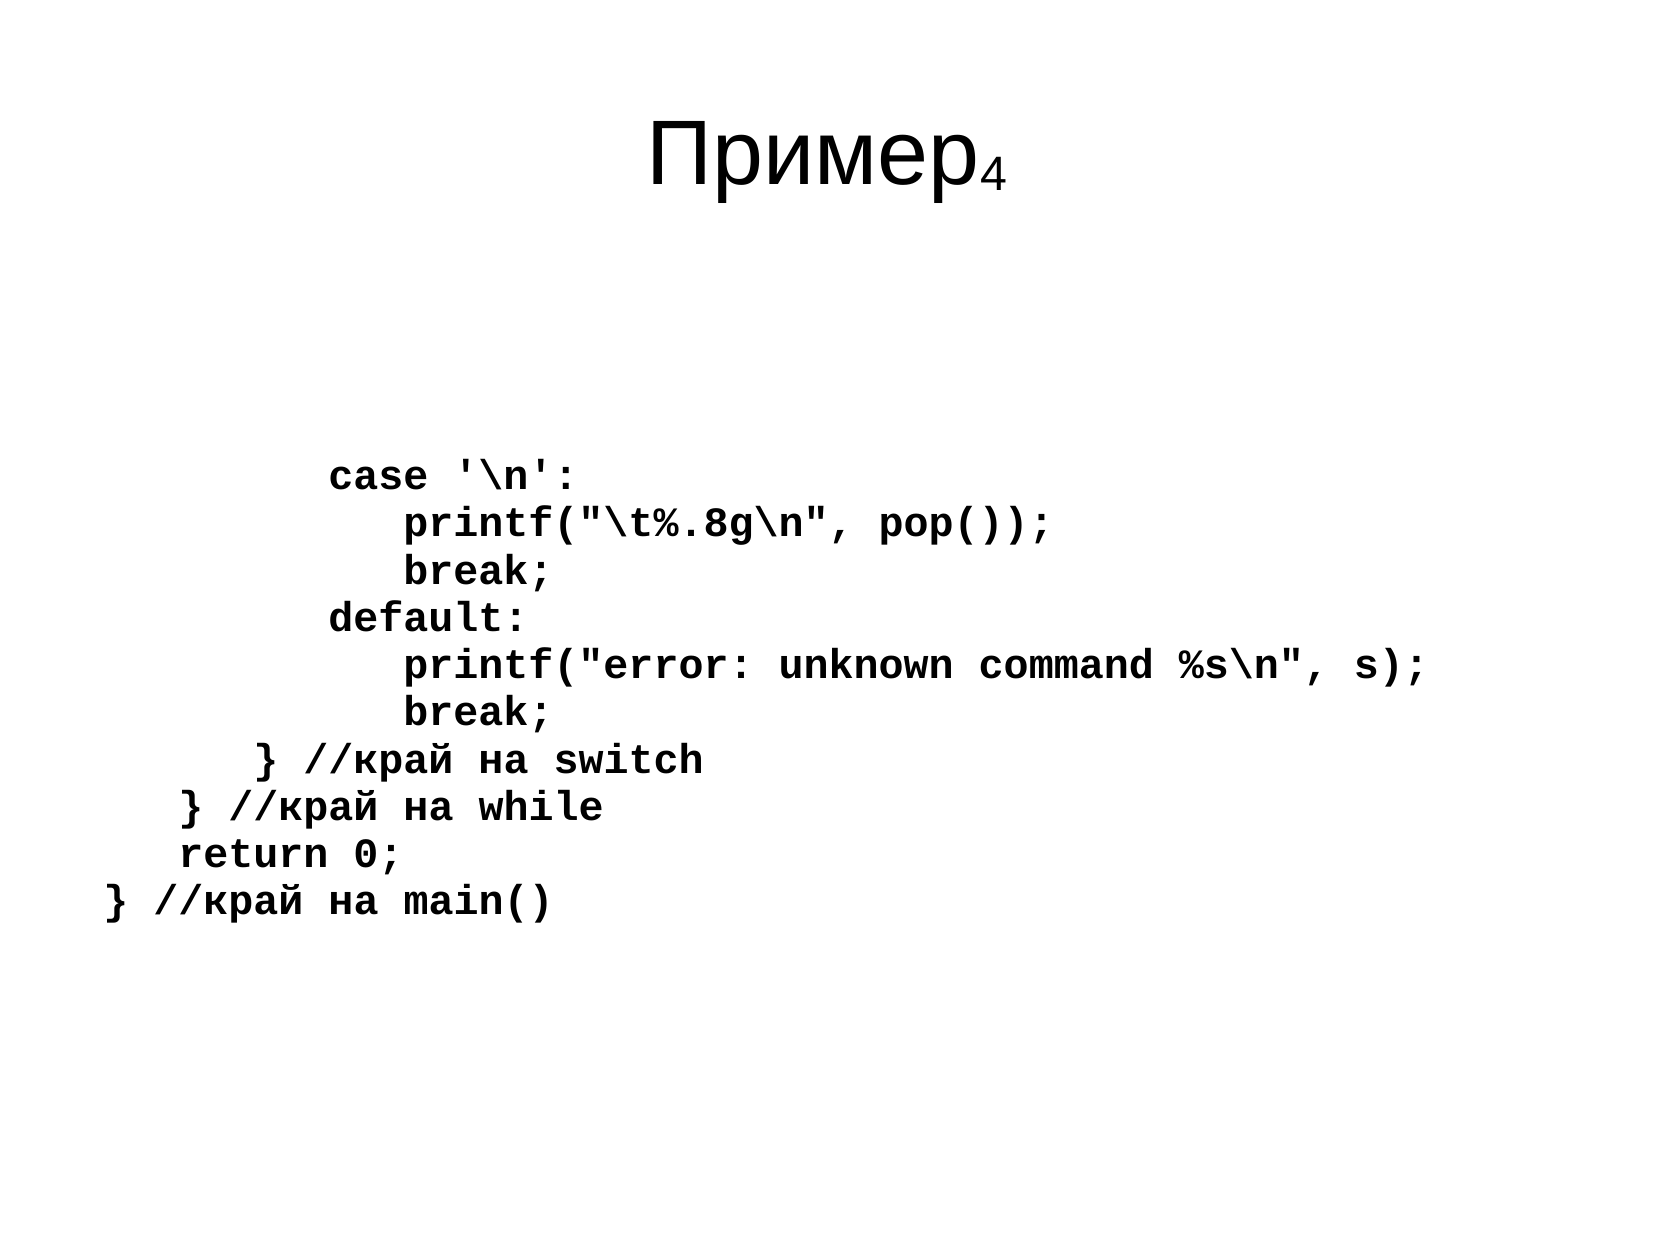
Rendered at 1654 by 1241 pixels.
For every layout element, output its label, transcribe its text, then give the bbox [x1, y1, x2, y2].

title Пример4 [82, 49, 1571, 257]
text_box case '\n': printf("\t%.8g\n", pop()); break; default: printf("error: unknown command %s\n", s); break; } //край на switch } //край на while return 0; } //край на main() [88, 447, 1565, 941]
